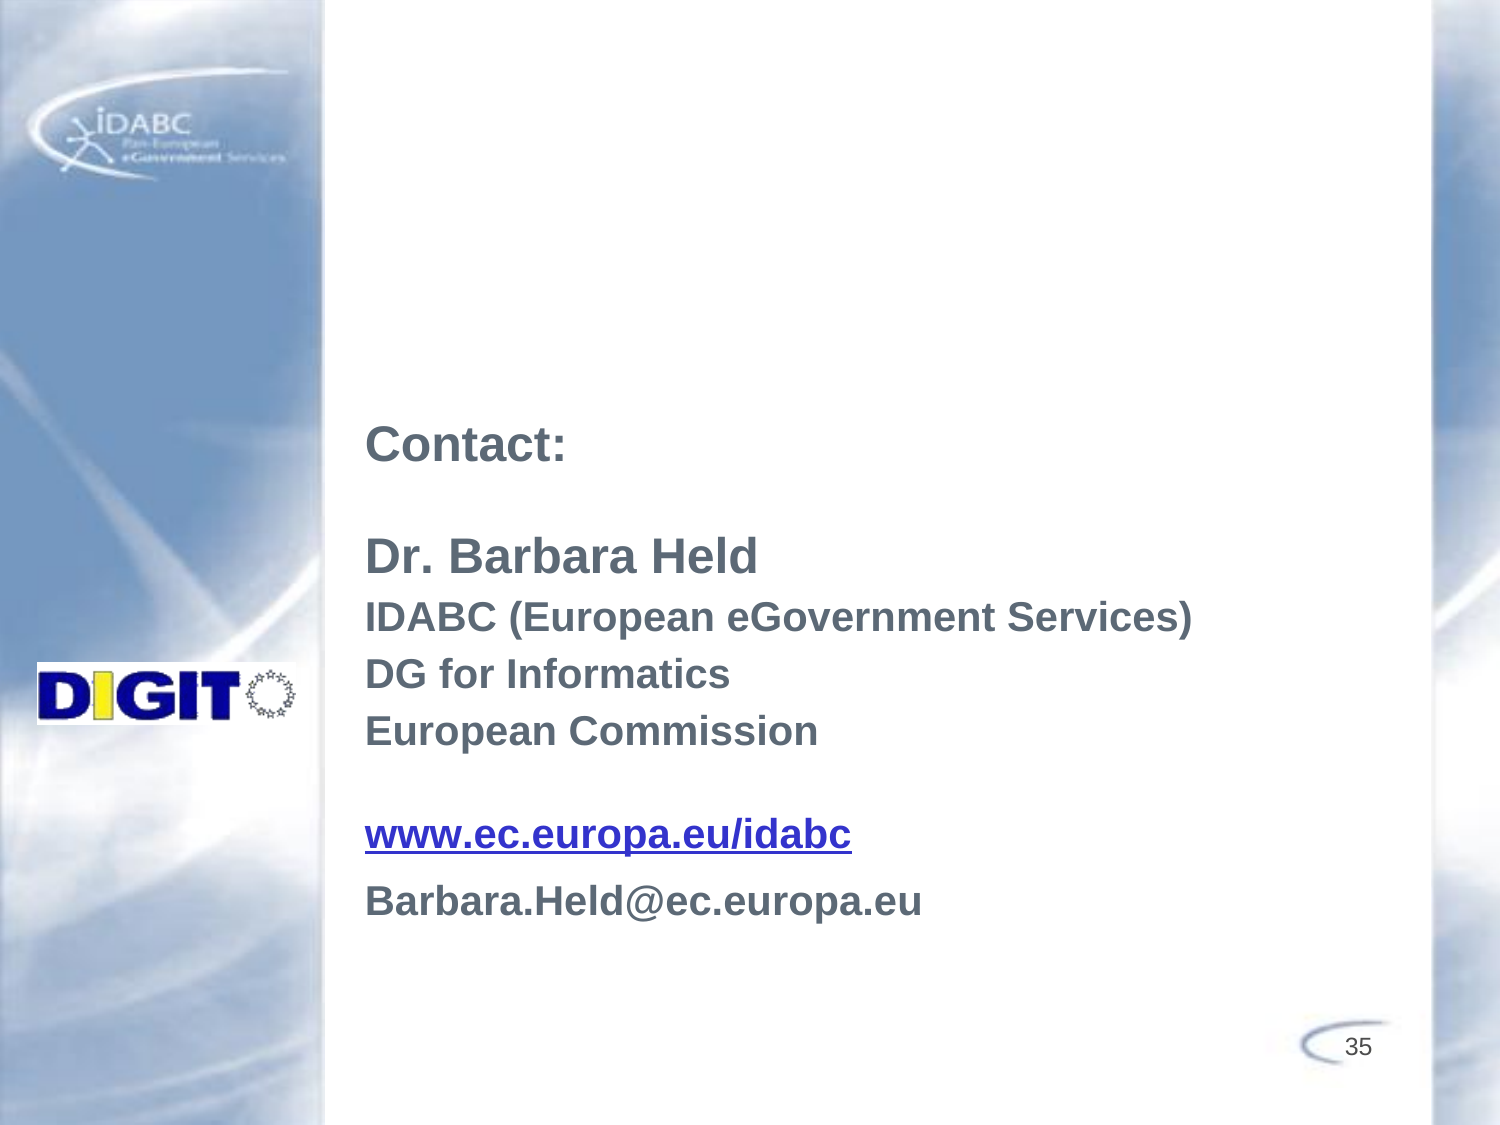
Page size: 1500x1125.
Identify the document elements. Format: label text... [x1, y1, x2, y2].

title [337, 218, 1388, 594]
picture [37, 662, 296, 726]
chart [0, 0, 325, 1125]
subtitle Contact: Dr. Barbara Held IDABC (European eGovernment Services) DG for Informatics European Commission www.ec.europa.eu/idabc Barbara.Held@ec.europa.eu [350, 324, 1450, 1035]
